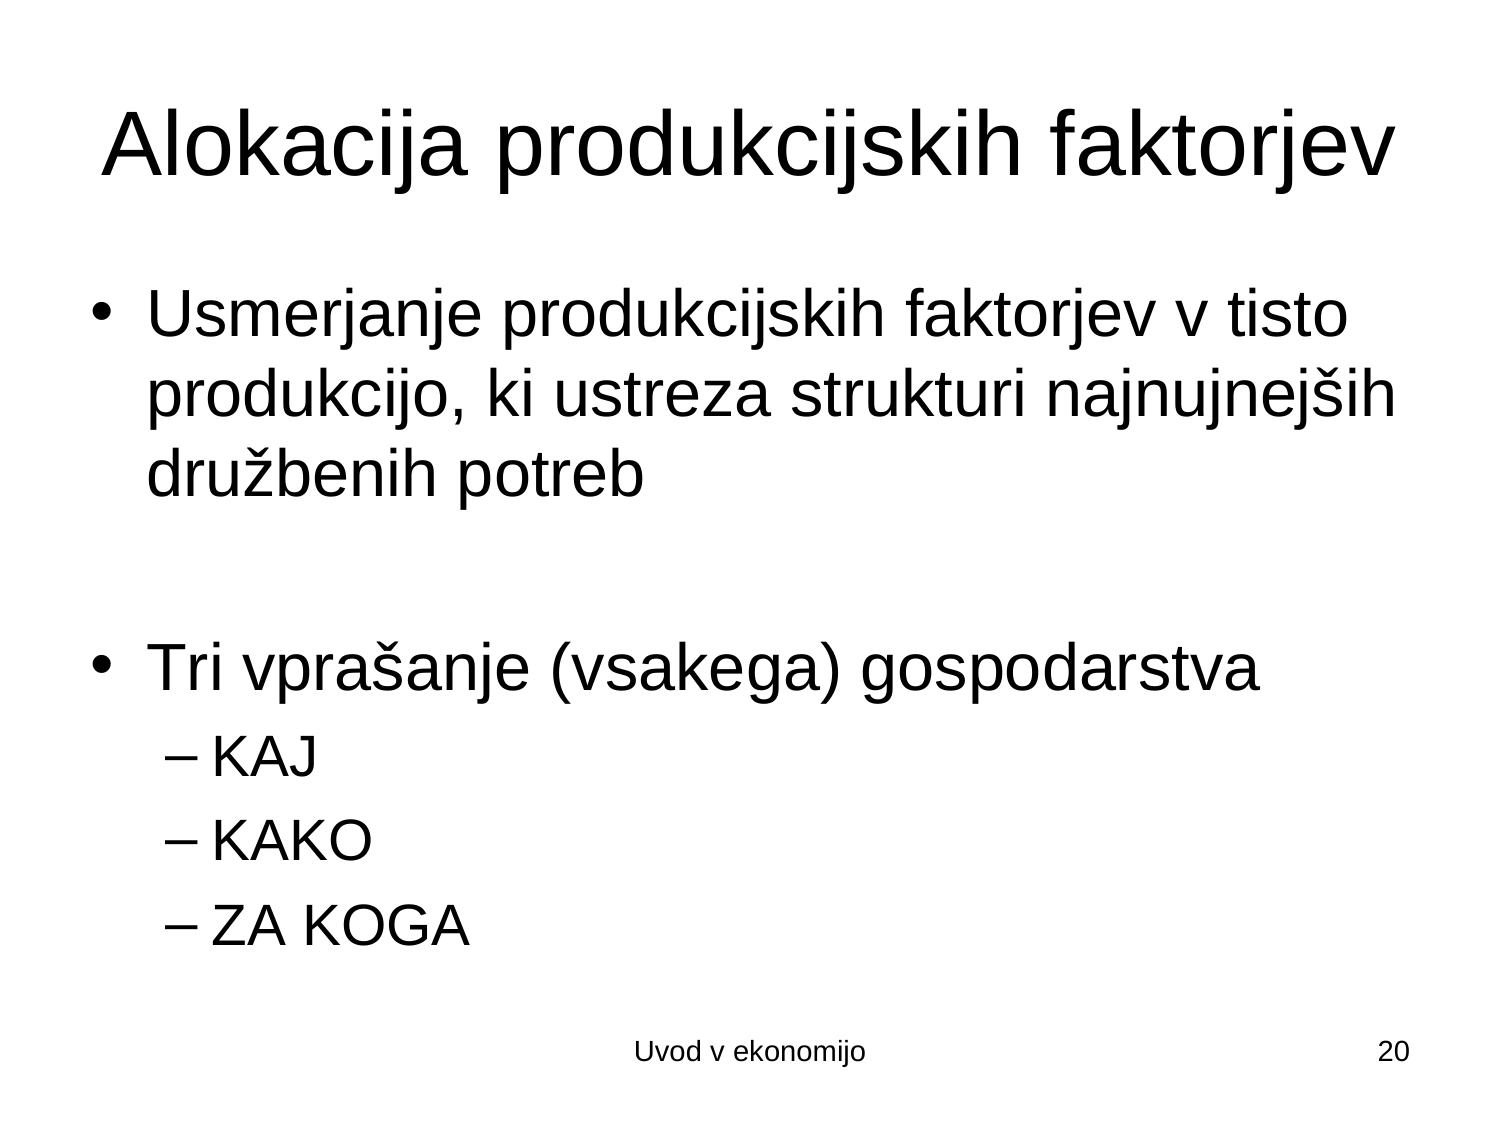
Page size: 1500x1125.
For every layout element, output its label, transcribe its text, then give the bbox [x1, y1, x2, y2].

title Alokacija produkcijskih faktorjev [75, 45, 1426, 233]
list Usmerjanje produkcijskih faktorjev v tisto produkcijo, ki ustreza strukturi najnujnejših družbenih potreb Tri vprašanje (vsakega) gospodarstva KAJ KAKO ZA KOGA [75, 262, 1426, 1006]
text_box Uvod v ekonomijo [512, 1024, 988, 1103]
text_box <number> [1074, 1024, 1426, 1103]
